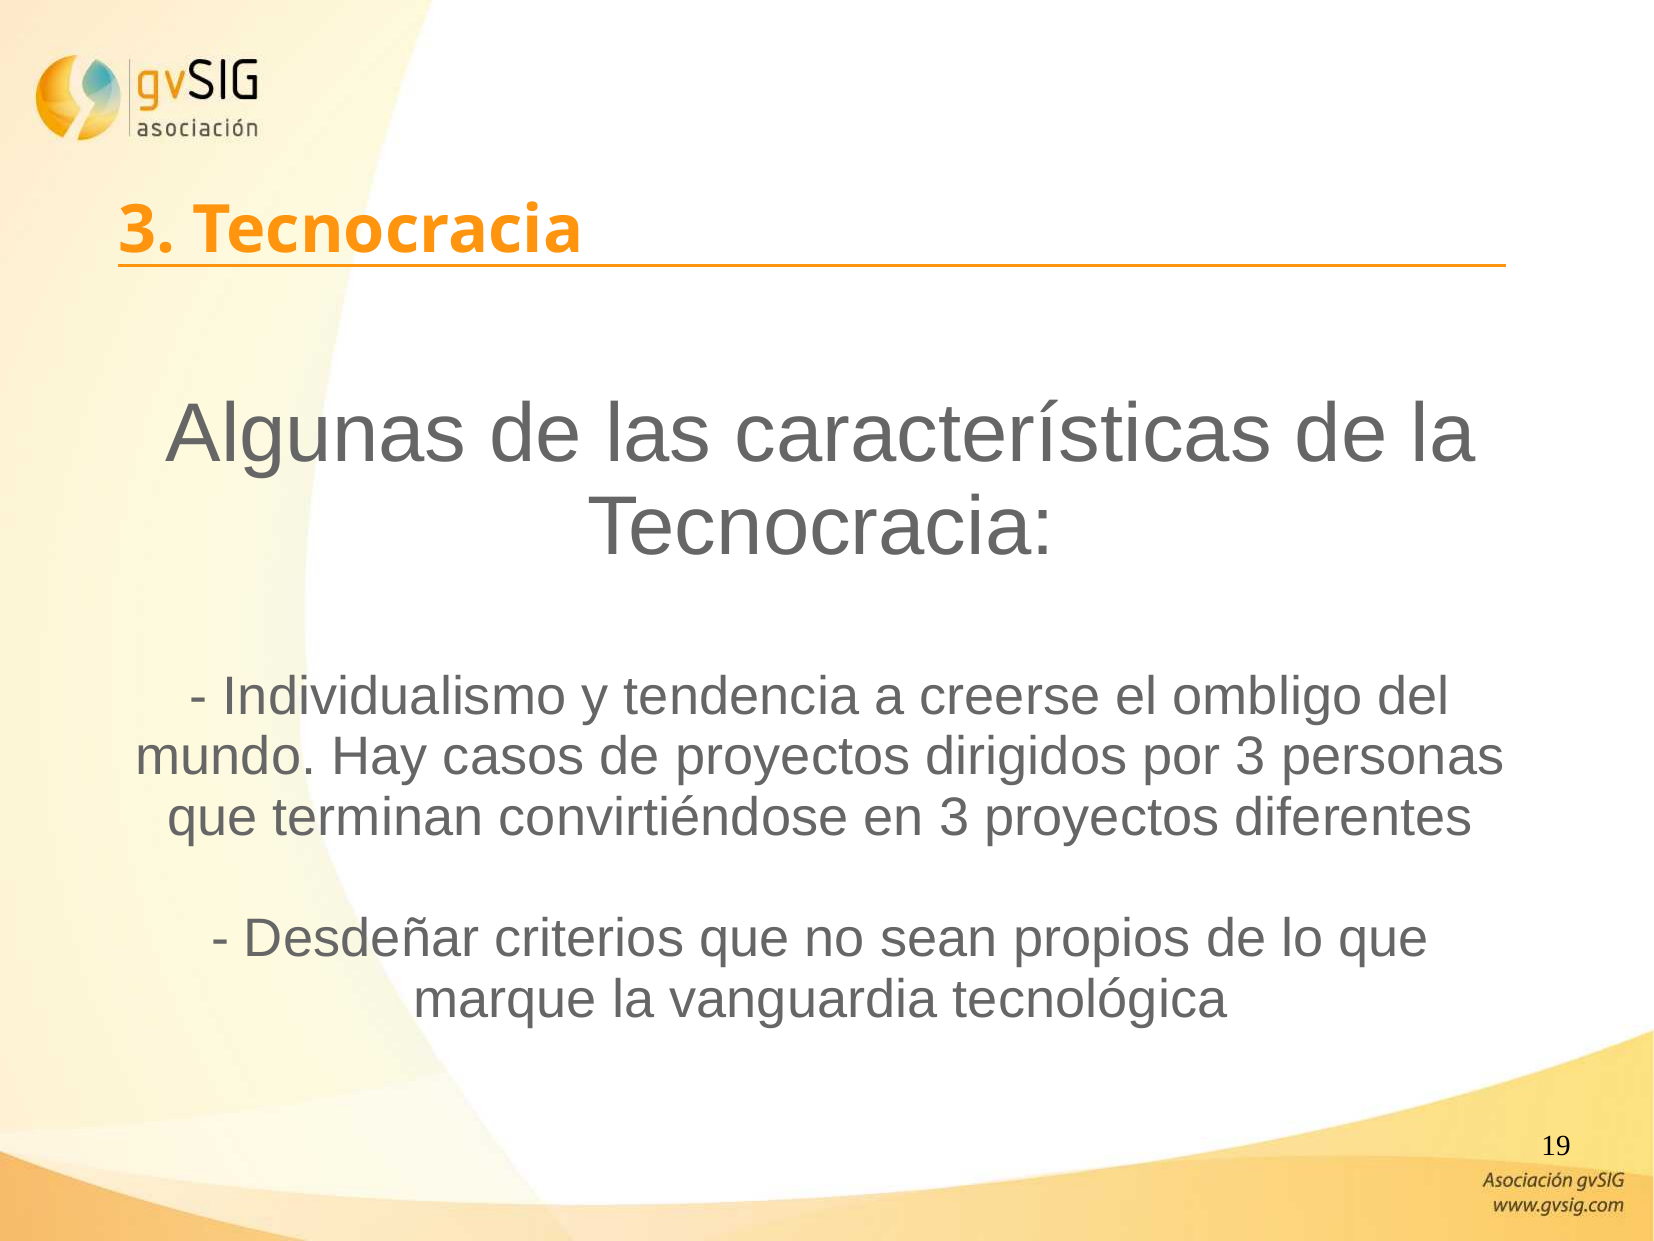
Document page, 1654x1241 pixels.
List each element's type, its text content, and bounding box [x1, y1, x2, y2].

picture [0, 0, 1654, 1241]
text_box Algunas de las características de la Tecnocracia: - Individualismo y tendencia a creerse el ombligo del mundo. Hay casos de proyectos dirigidos por 3 personas que terminan convirtiéndose en 3 proyectos diferentes - Desdeñar criterios que no sean propios de lo que marque la vanguardia tecnológica [112, 378, 1530, 1120]
title 3. Tecnocracia [118, 177, 1607, 276]
